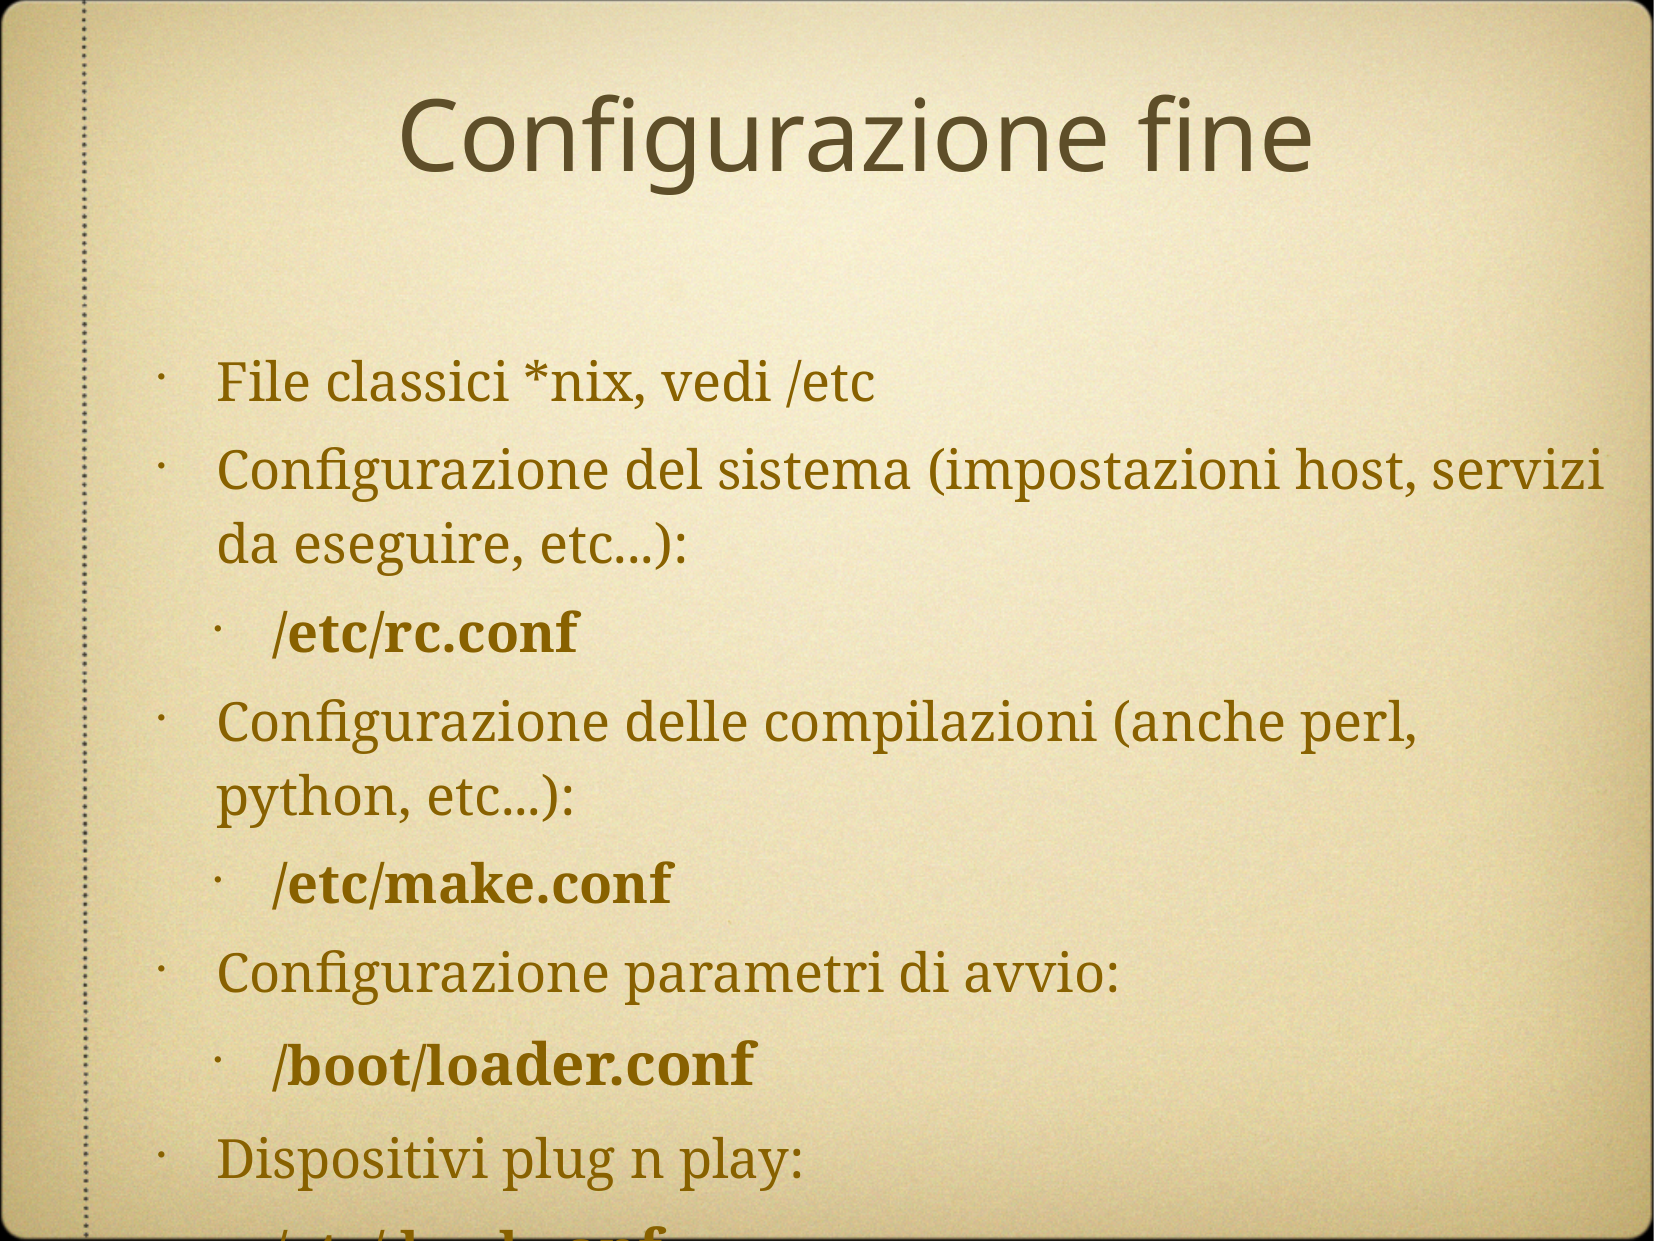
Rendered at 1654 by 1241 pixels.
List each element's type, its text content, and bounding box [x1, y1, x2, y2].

list File classici *nix, vedi /etc Configurazione del sistema (impostazioni host, servizi da eseguire, etc...): /etc/rc.conf Configurazione delle compilazioni (anche perl, python, etc...): /etc/make.conf Configurazione parametri di avvio: /boot/loader.conf Dispositivi plug n play: /etc/devd.conf [122, 254, 1612, 1185]
title Configurazione fine [118, 0, 1595, 265]
picture [0, 0, 1654, 1241]
